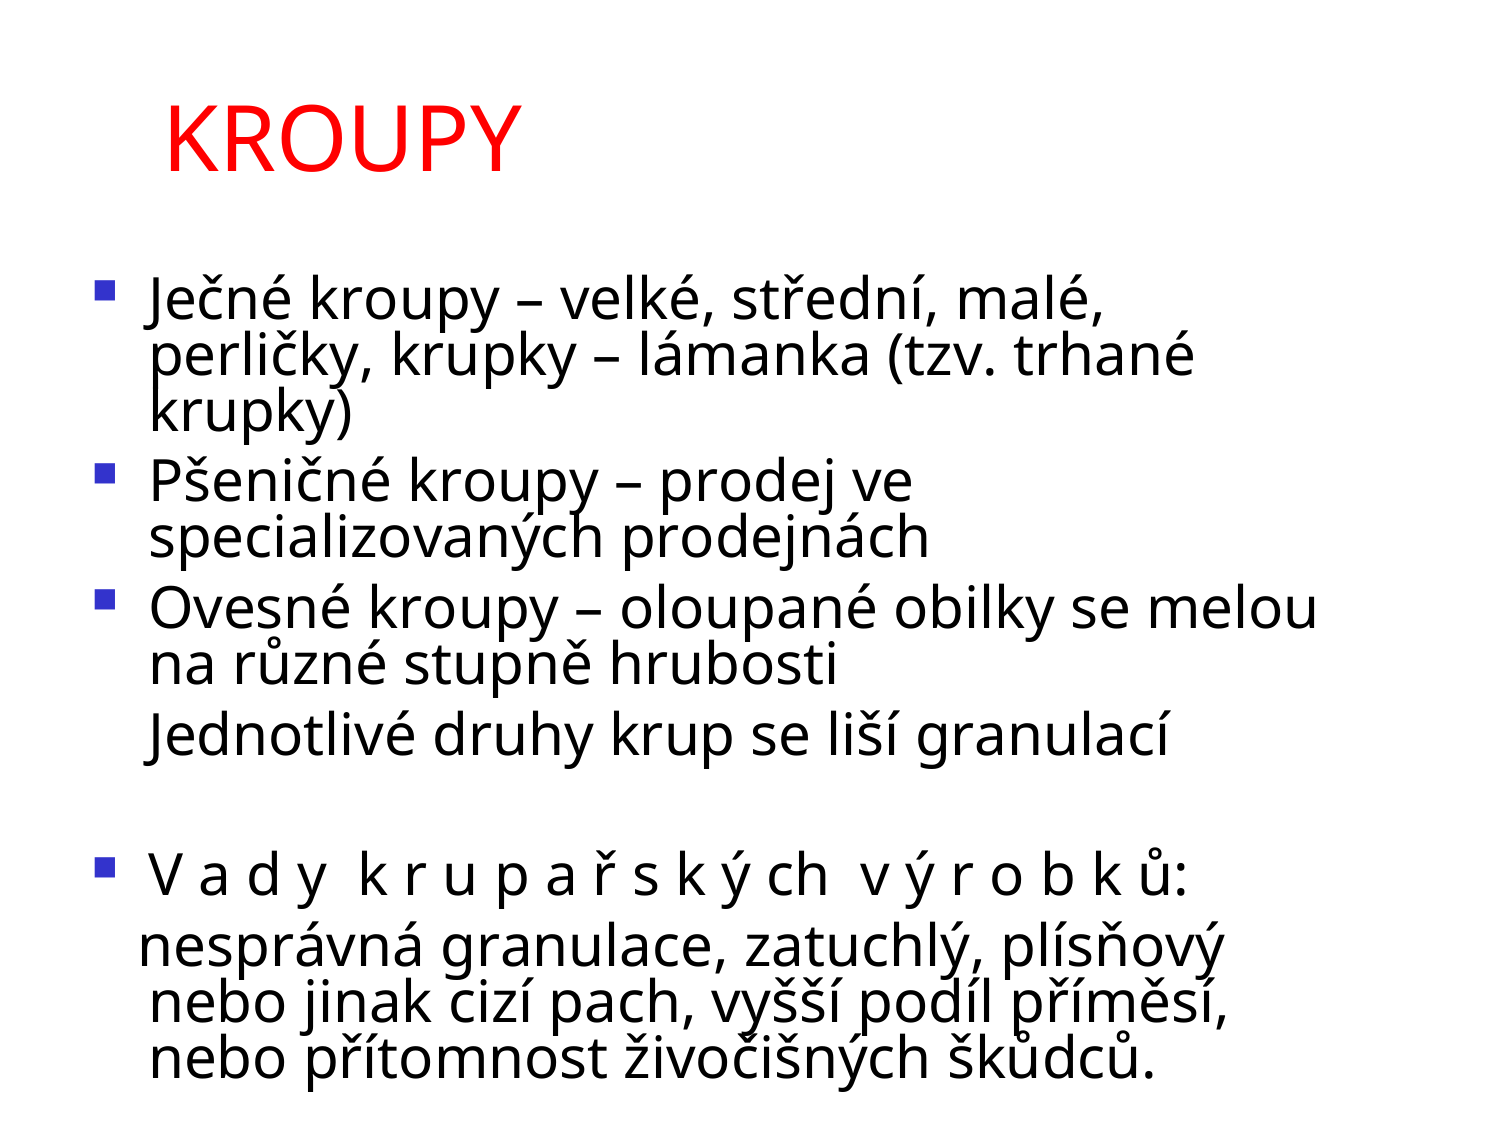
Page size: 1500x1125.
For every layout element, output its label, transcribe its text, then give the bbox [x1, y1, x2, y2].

list Ječné kroupy – velké, střední, malé, perličky, krupky – lámanka (tzv. trhané krupky) Pšeničné kroupy – prodej ve specializovaných prodejnách Ovesné kroupy – oloupané obilky se melou na různé stupně hrubosti Jednotlivé druhy krup se liší granulací V a d y k r u p a ř s k ý ch v ý r o b k ů: nesprávná granulace, zatuchlý, plísňový nebo jinak cizí pach, vyšší podíl příměsí, nebo přítomnost živočišných škůdců. [76, 267, 1352, 1059]
title KROUPY [147, 0, 1427, 197]
